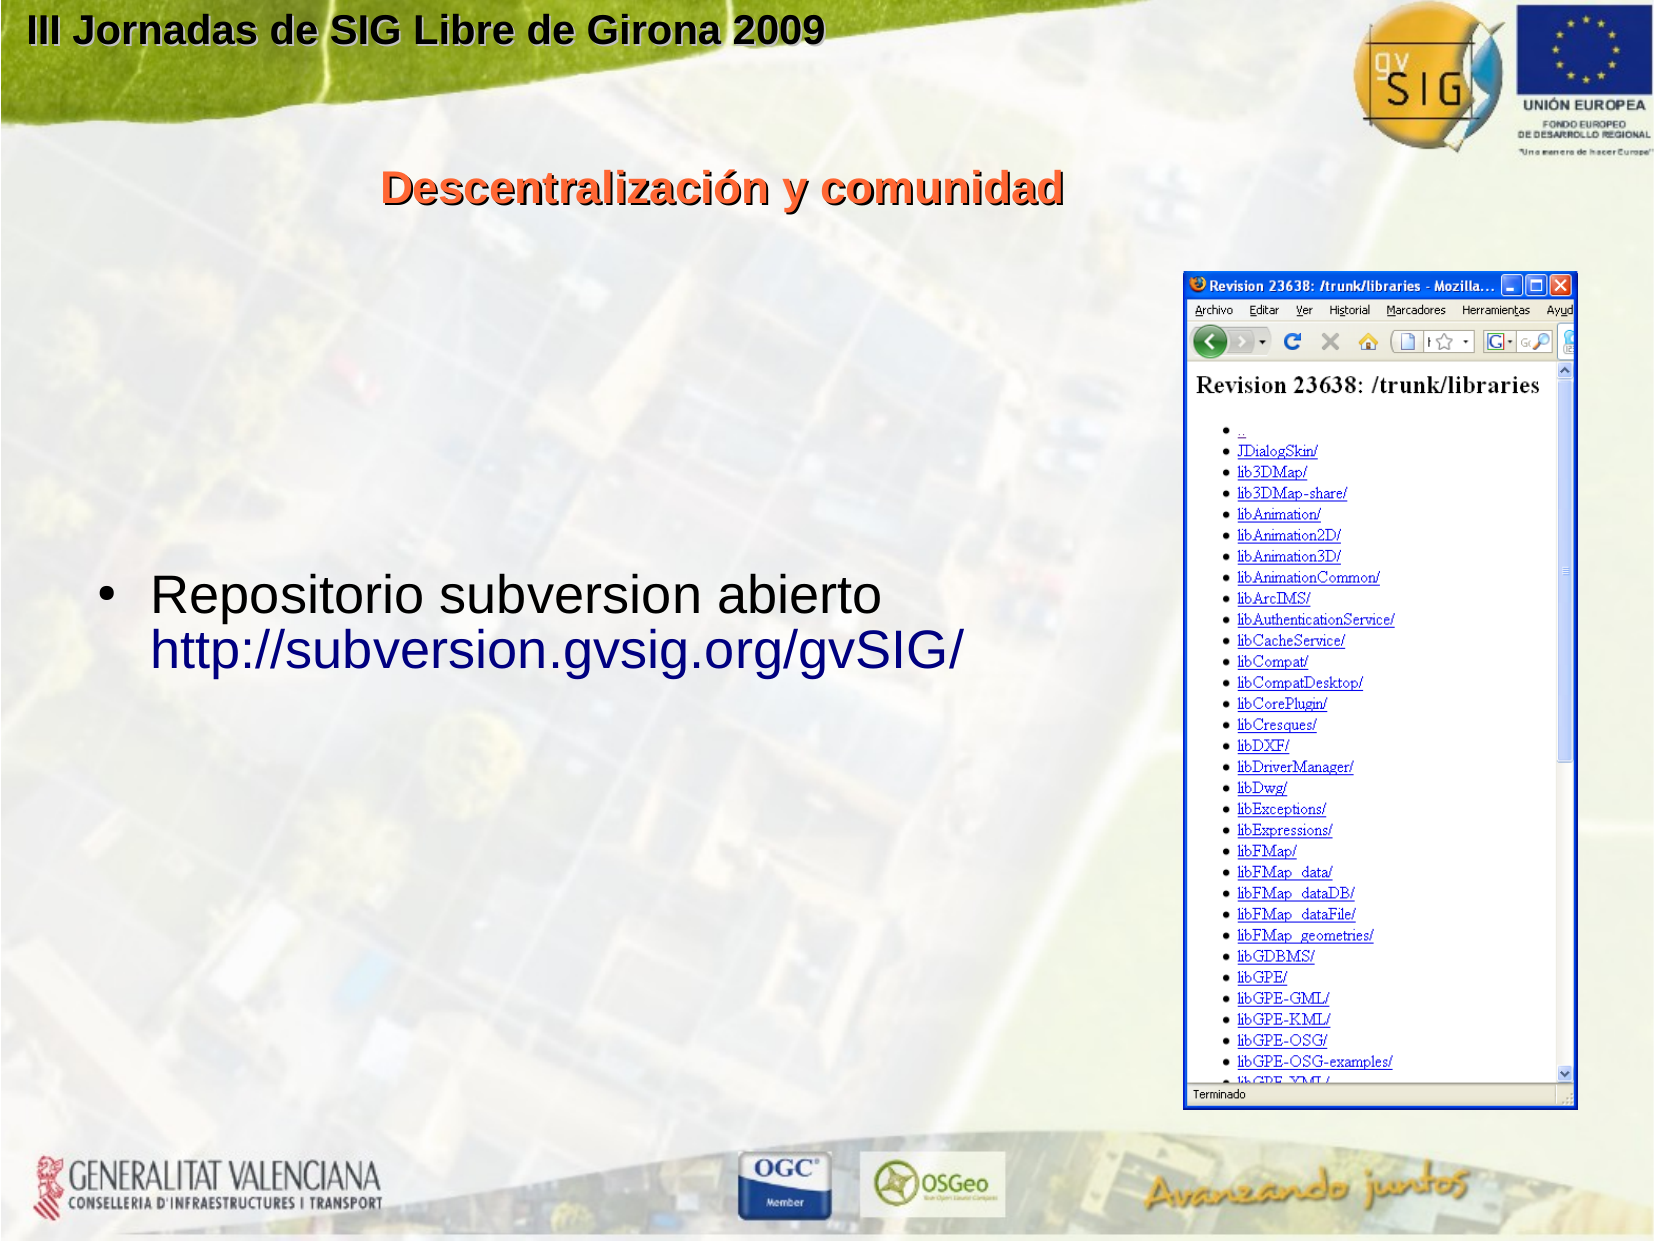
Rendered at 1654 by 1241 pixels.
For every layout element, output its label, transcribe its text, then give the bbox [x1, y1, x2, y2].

picture [1, 0, 1654, 1241]
text_box Descentralización y comunidad [365, 154, 1416, 250]
list Repositorio subversion abiertohttp://subversion.gvsig.org/gvSIG/ [79, 570, 1183, 750]
